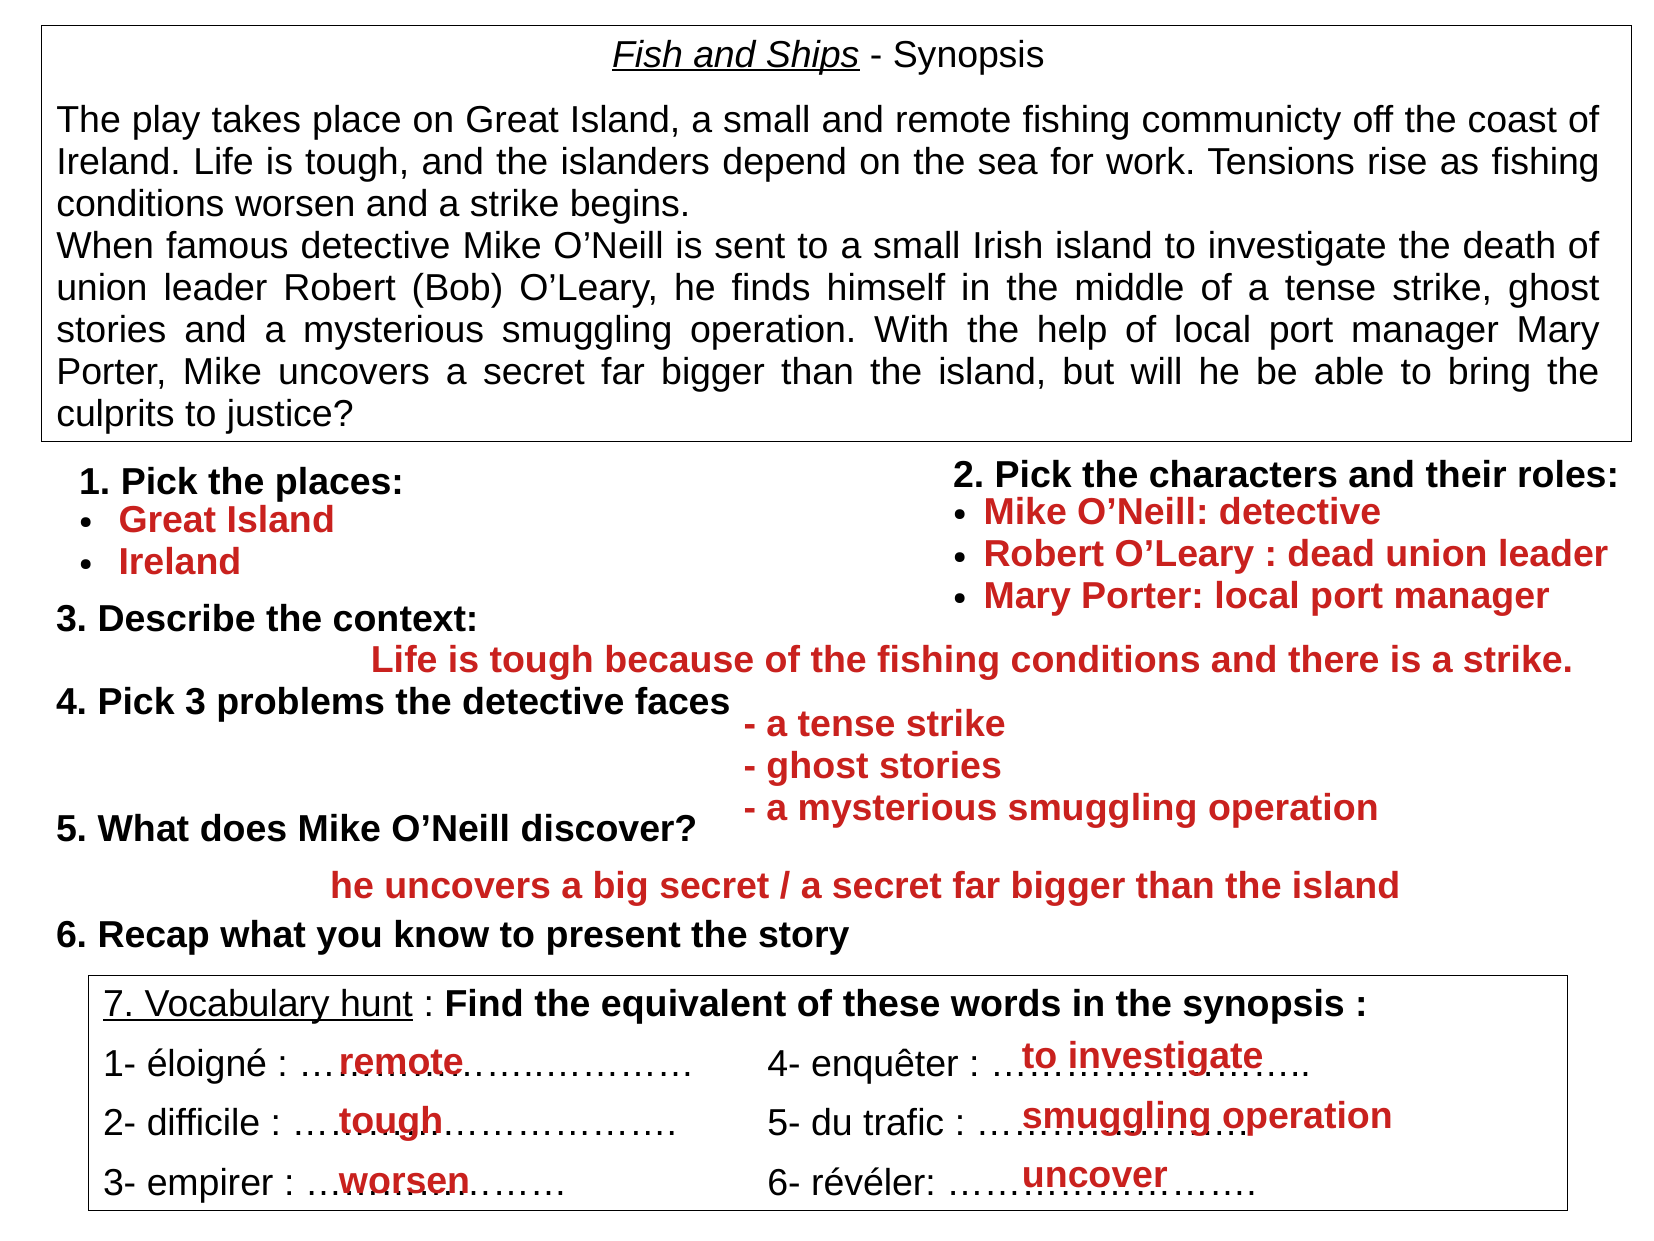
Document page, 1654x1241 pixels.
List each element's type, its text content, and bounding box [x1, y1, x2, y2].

text_box 7. Vocabulary hunt : Find the equivalent of these words in the synopsis : 1- éloigné : ………………..………… 4- enquêter : …………………….. 2- difficile : …………………………. 5- du trafic : …………………. 3- empirer : ………………… 6- révéler: ……………………. [88, 975, 1568, 1211]
text_box Great Island Ireland [103, 491, 419, 594]
text_box - a tense strike - ghost stories - a mysterious smuggling operation [728, 694, 1424, 836]
text_box remote tough worsen [324, 1032, 486, 1209]
text_box Mike O’Neill: detective Robert O’Leary : dead union leader Mary Porter: local port manager [968, 482, 1635, 629]
text_box to investigate smuggling operation uncover [1007, 1026, 1409, 1204]
text_box he uncovers a big secret / a secret far bigger than the island [315, 857, 1475, 915]
text_box 1. Pick the places: [64, 453, 420, 589]
text_box Fish and Ships - Synopsis The play takes place on Great Island, a small and remote fishing communicty off the coast of Ireland. Life is tough, and the islanders depend on the sea for work. Tensions rise as fishing conditions worsen and a strike begins. When famous detective Mike O’Neill is sent to a small Irish island to investigate the death of union leader Robert (Bob) O’Leary, he finds himself in the middle of a tense strike, ghost stories and a mysterious smuggling operation. With the help of local port manager Mary Porter, Mike uncovers a secret far bigger than the island, but will he be able to bring the culprits to justice? [41, 25, 1632, 442]
text_box 3. Describe the context: 4. Pick 3 problems the detective faces 5. What does Mike O’Neill discover? 6. Recap what you know to present the story [41, 589, 866, 964]
text_box Life is tough because of the fishing conditions and there is a strike. [355, 631, 1653, 688]
text_box 2. Pick the characters and their roles: [938, 445, 1635, 629]
